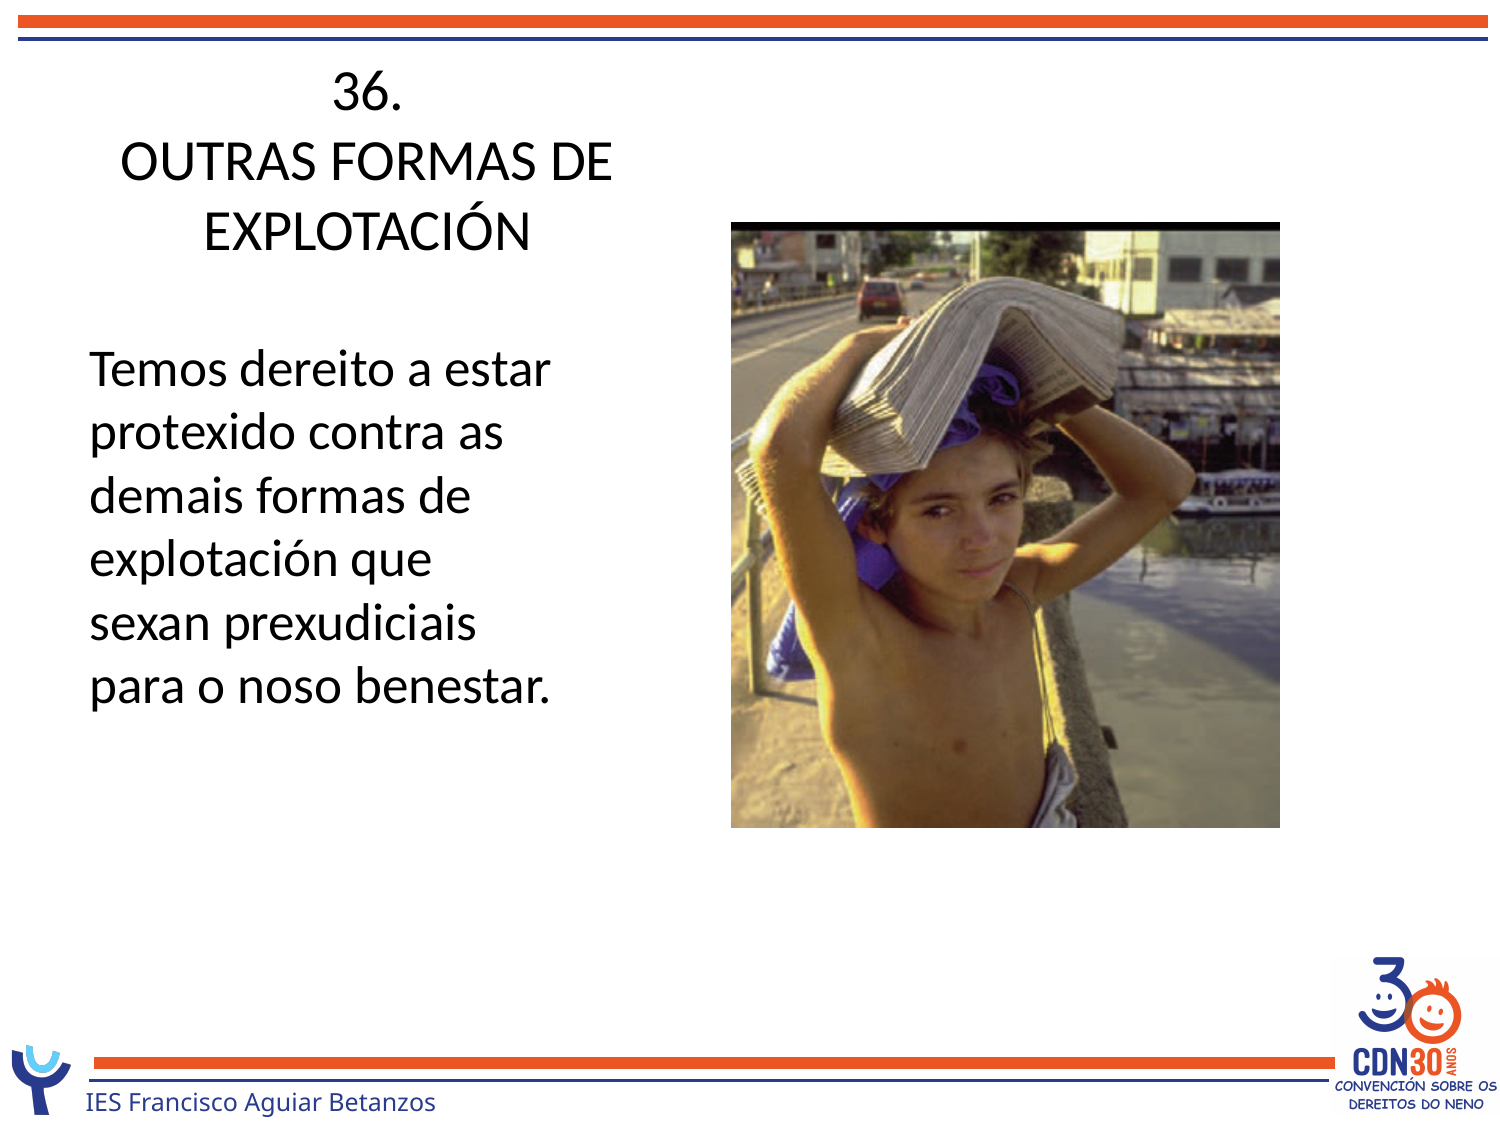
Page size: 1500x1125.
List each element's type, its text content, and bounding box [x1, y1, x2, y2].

list Temos dereito a estar protexido contra as demais formas de explotación que sexan prexudiciais para o noso benestar. [75, 235, 569, 1005]
picture [731, 222, 1280, 828]
picture [11, 1045, 71, 1115]
title 36. OUTRAS FORMAS DE EXPLOTACIÓN [75, 44, 661, 236]
picture [1330, 956, 1500, 1115]
